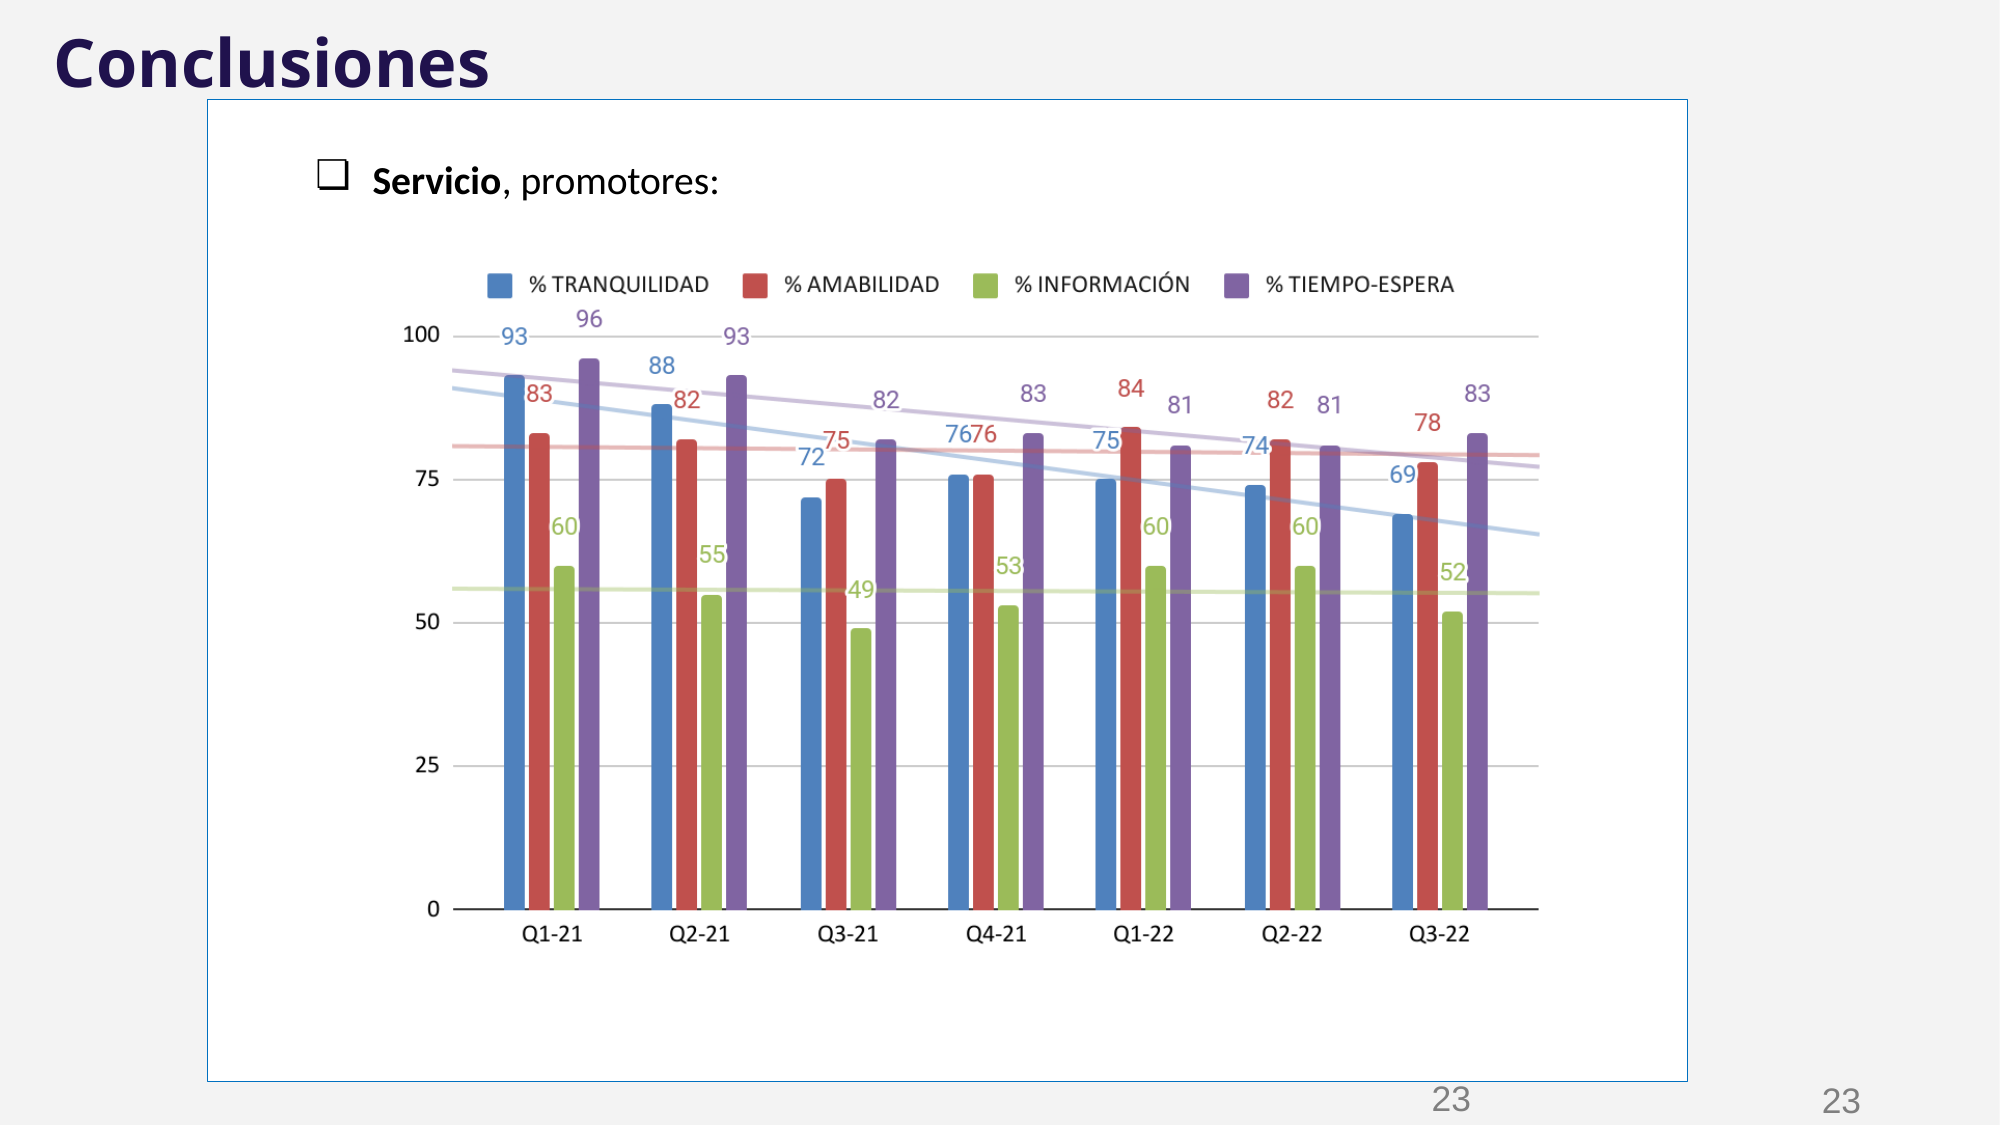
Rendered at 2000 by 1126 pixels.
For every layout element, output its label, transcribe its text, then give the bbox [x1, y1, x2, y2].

text_box Conclusiones [53, 0, 1946, 124]
text_box <number> [1413, 1067, 1881, 1126]
picture [365, 236, 1577, 985]
text_box Servicio, promotores: [207, 99, 1688, 1082]
